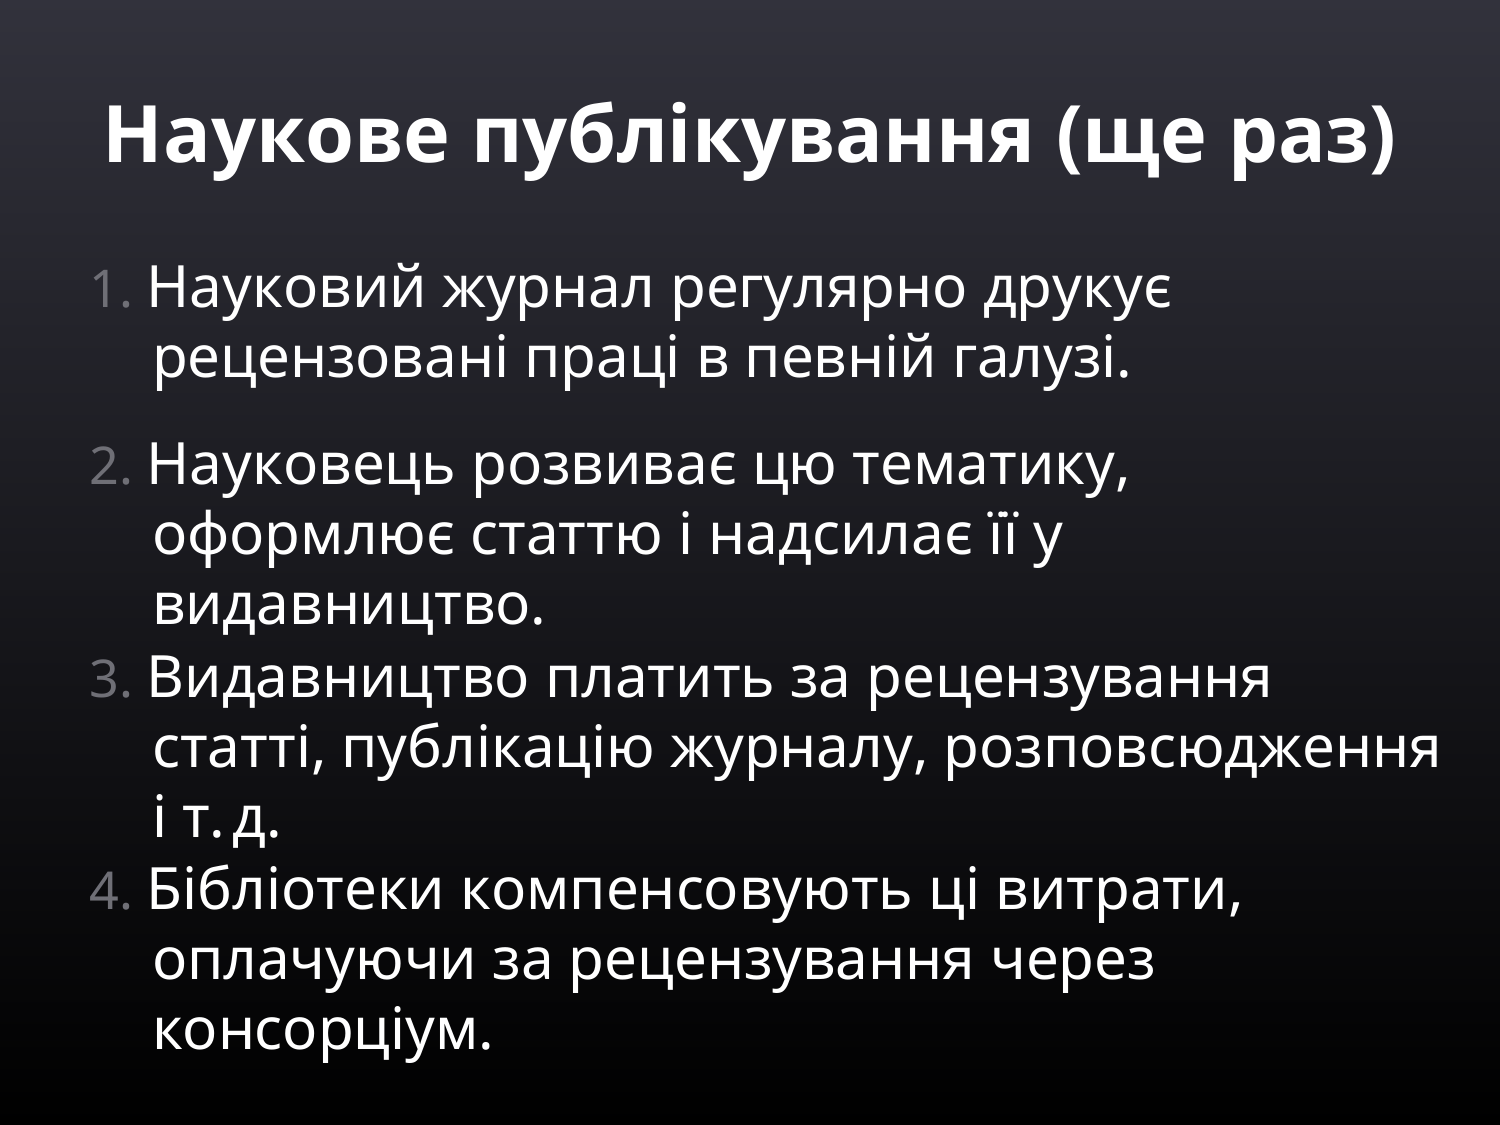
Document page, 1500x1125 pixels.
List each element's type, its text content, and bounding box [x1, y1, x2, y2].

title Наукове публікування (ще раз) [24, 28, 1476, 234]
text_box 1. Науковий журнал регулярно друкує рецензовані праці в певній галузі. [74, 237, 1463, 400]
text_box 2. Науковець розвиває цю тематику, оформлює статтю і надсилає її у видавництво. [74, 450, 1463, 613]
text_box 4. Бібліотеки компенсовують ці витрати, оплачуючи за рецензування через консорціум. [74, 874, 1463, 1038]
text_box 3. Видавництво платить за рецензування статті, публікацію журналу, розповсюдження і т. д. [74, 662, 1463, 826]
